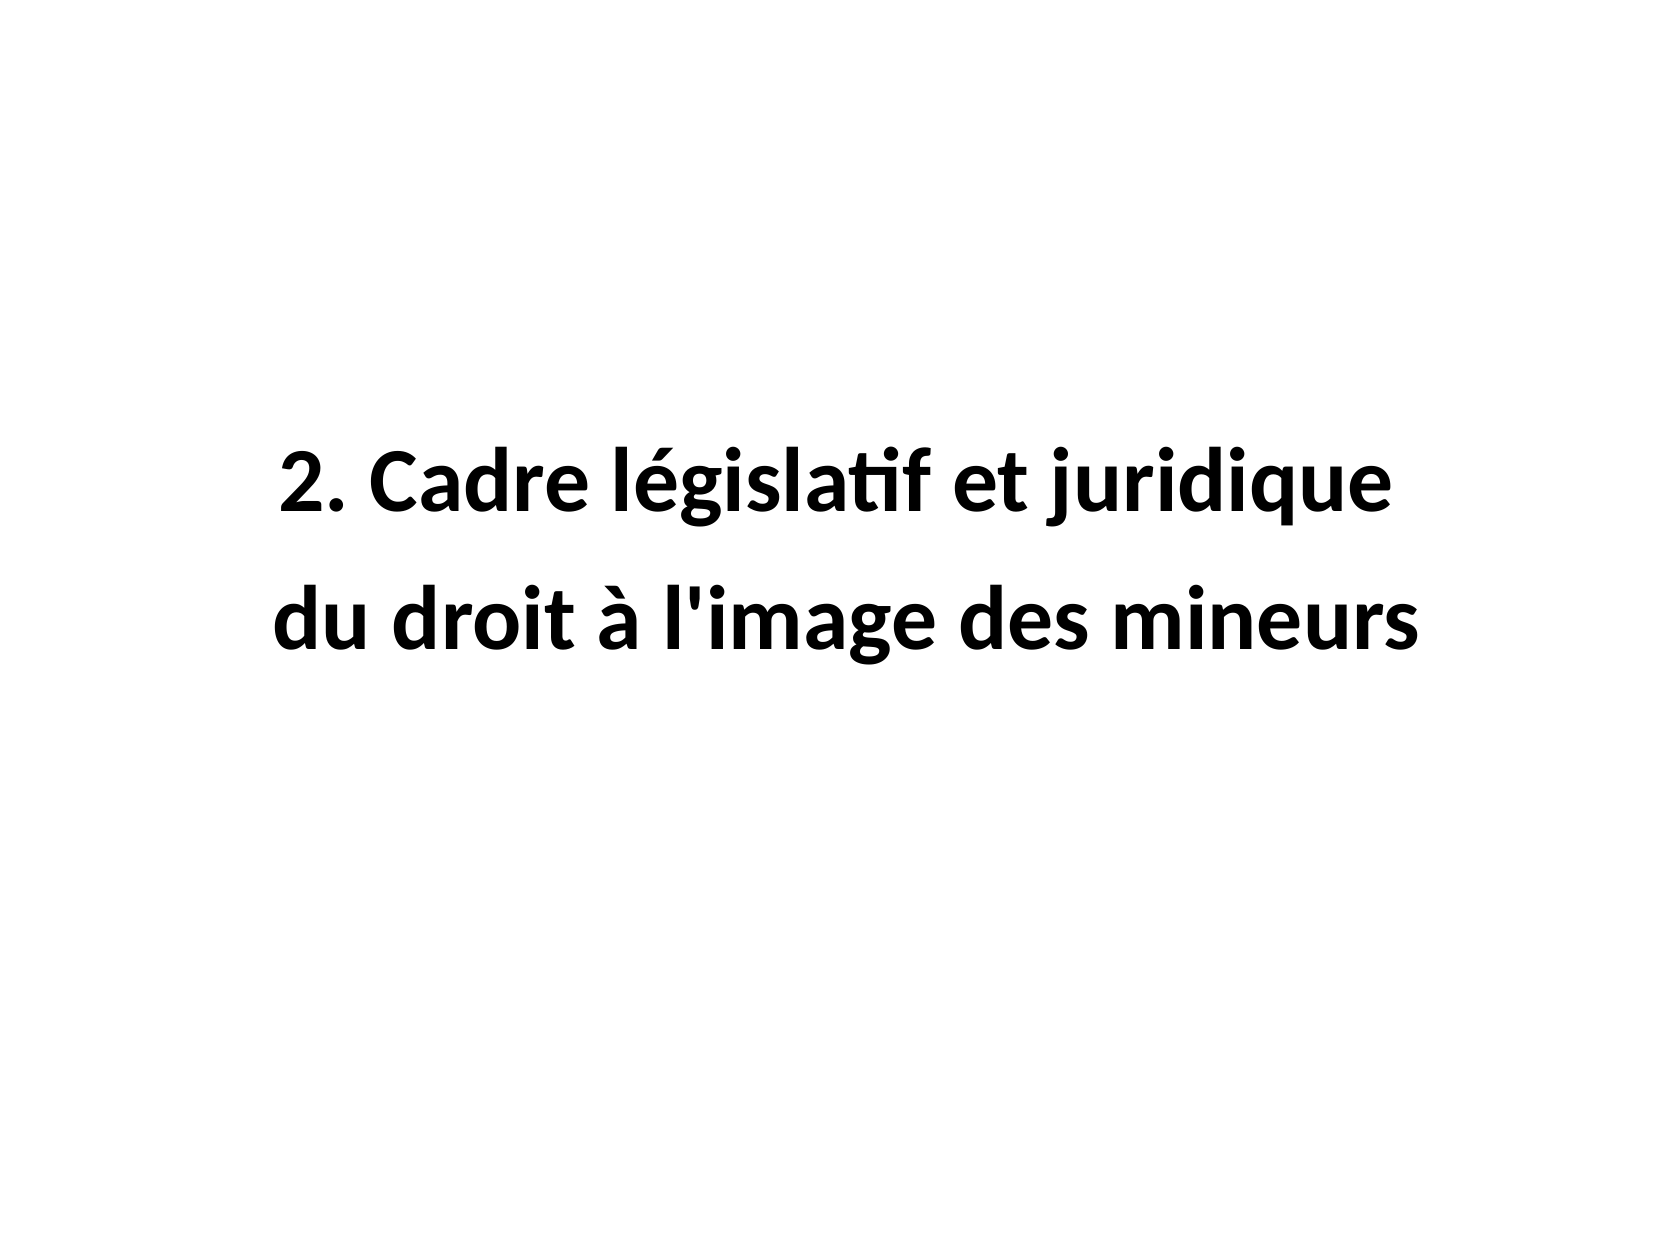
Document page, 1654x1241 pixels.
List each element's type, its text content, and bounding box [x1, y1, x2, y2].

text_box 2. Cadre législatif et juridique du droit à l'image des mineurs [123, 389, 1571, 685]
